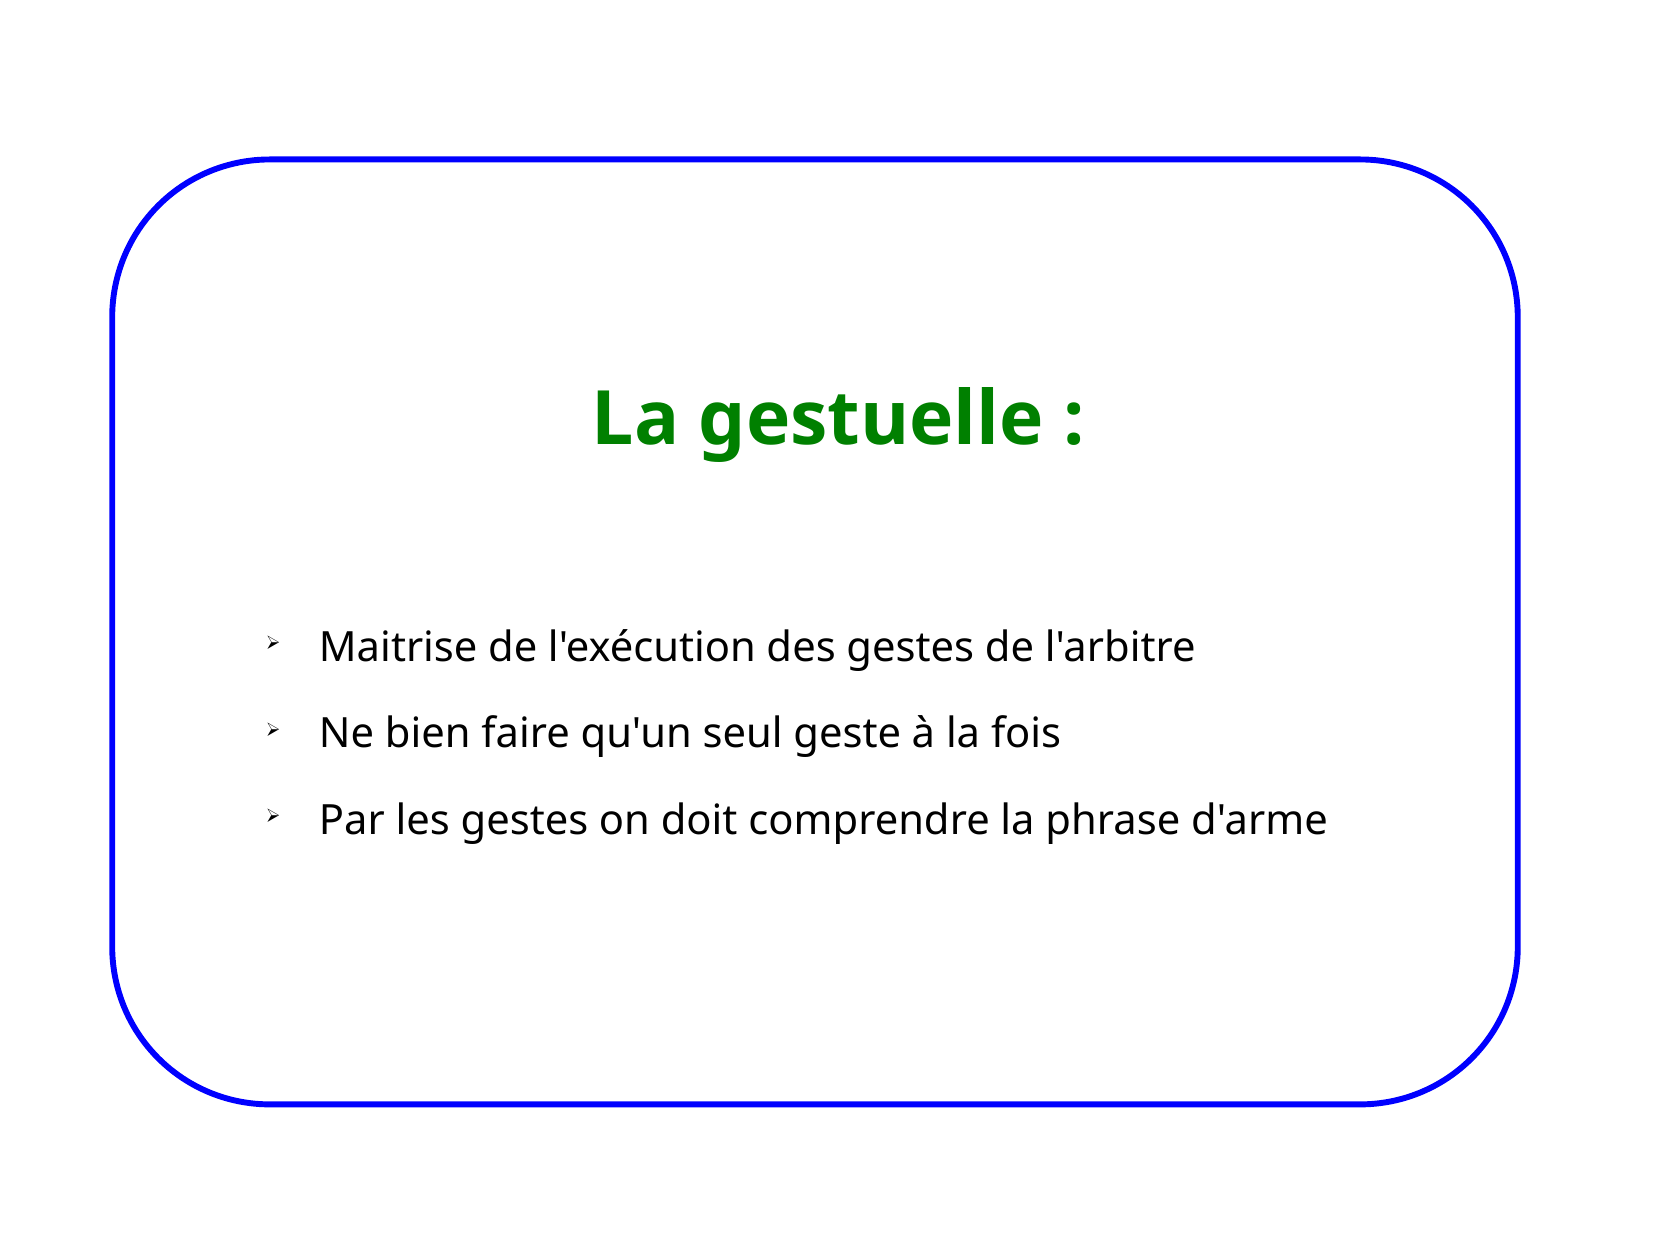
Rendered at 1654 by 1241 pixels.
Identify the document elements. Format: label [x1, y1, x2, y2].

text_box [112, 159, 1518, 1105]
